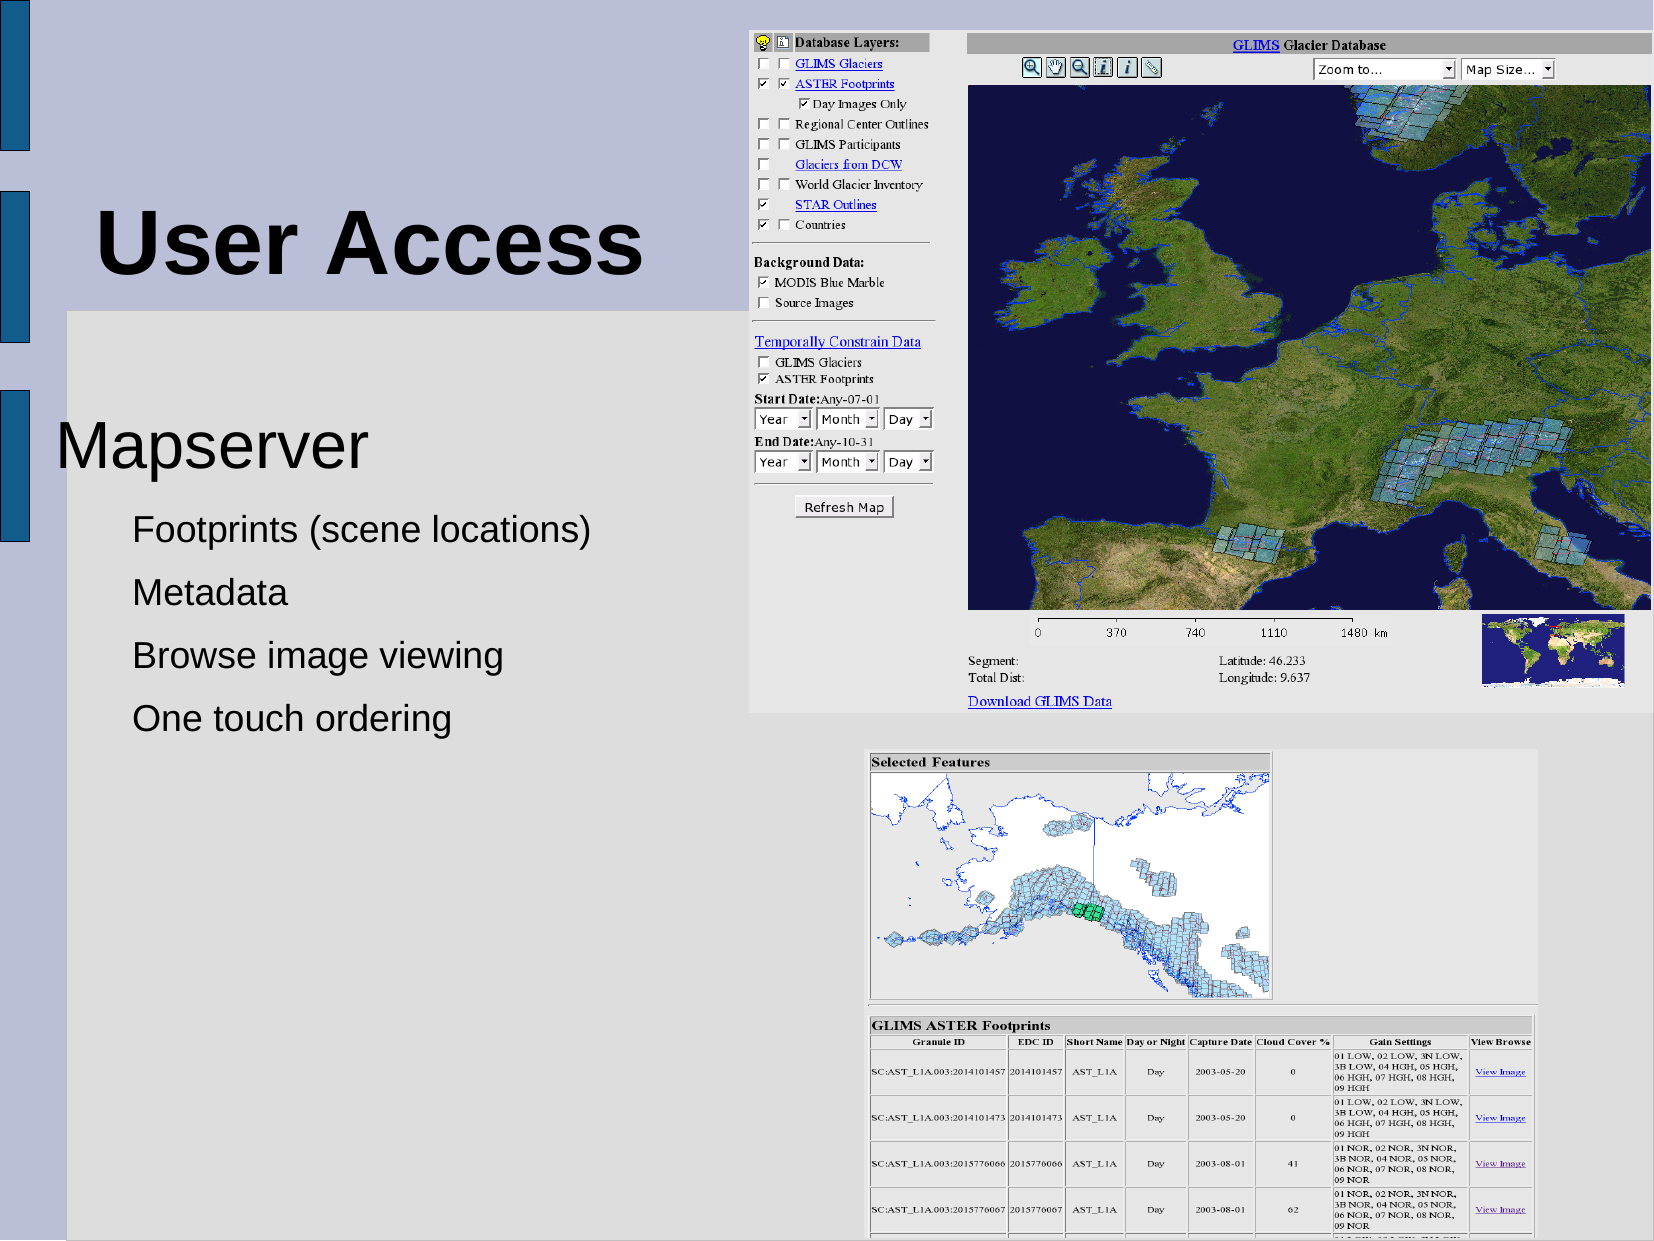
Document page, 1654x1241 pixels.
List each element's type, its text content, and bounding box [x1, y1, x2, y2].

list Mapserver Footprints (scene locations) Metadata Browse image viewing One touch ordering [37, 412, 776, 1217]
title User Access [0, 149, 743, 343]
picture [749, 30, 1654, 713]
picture [864, 749, 1538, 1238]
